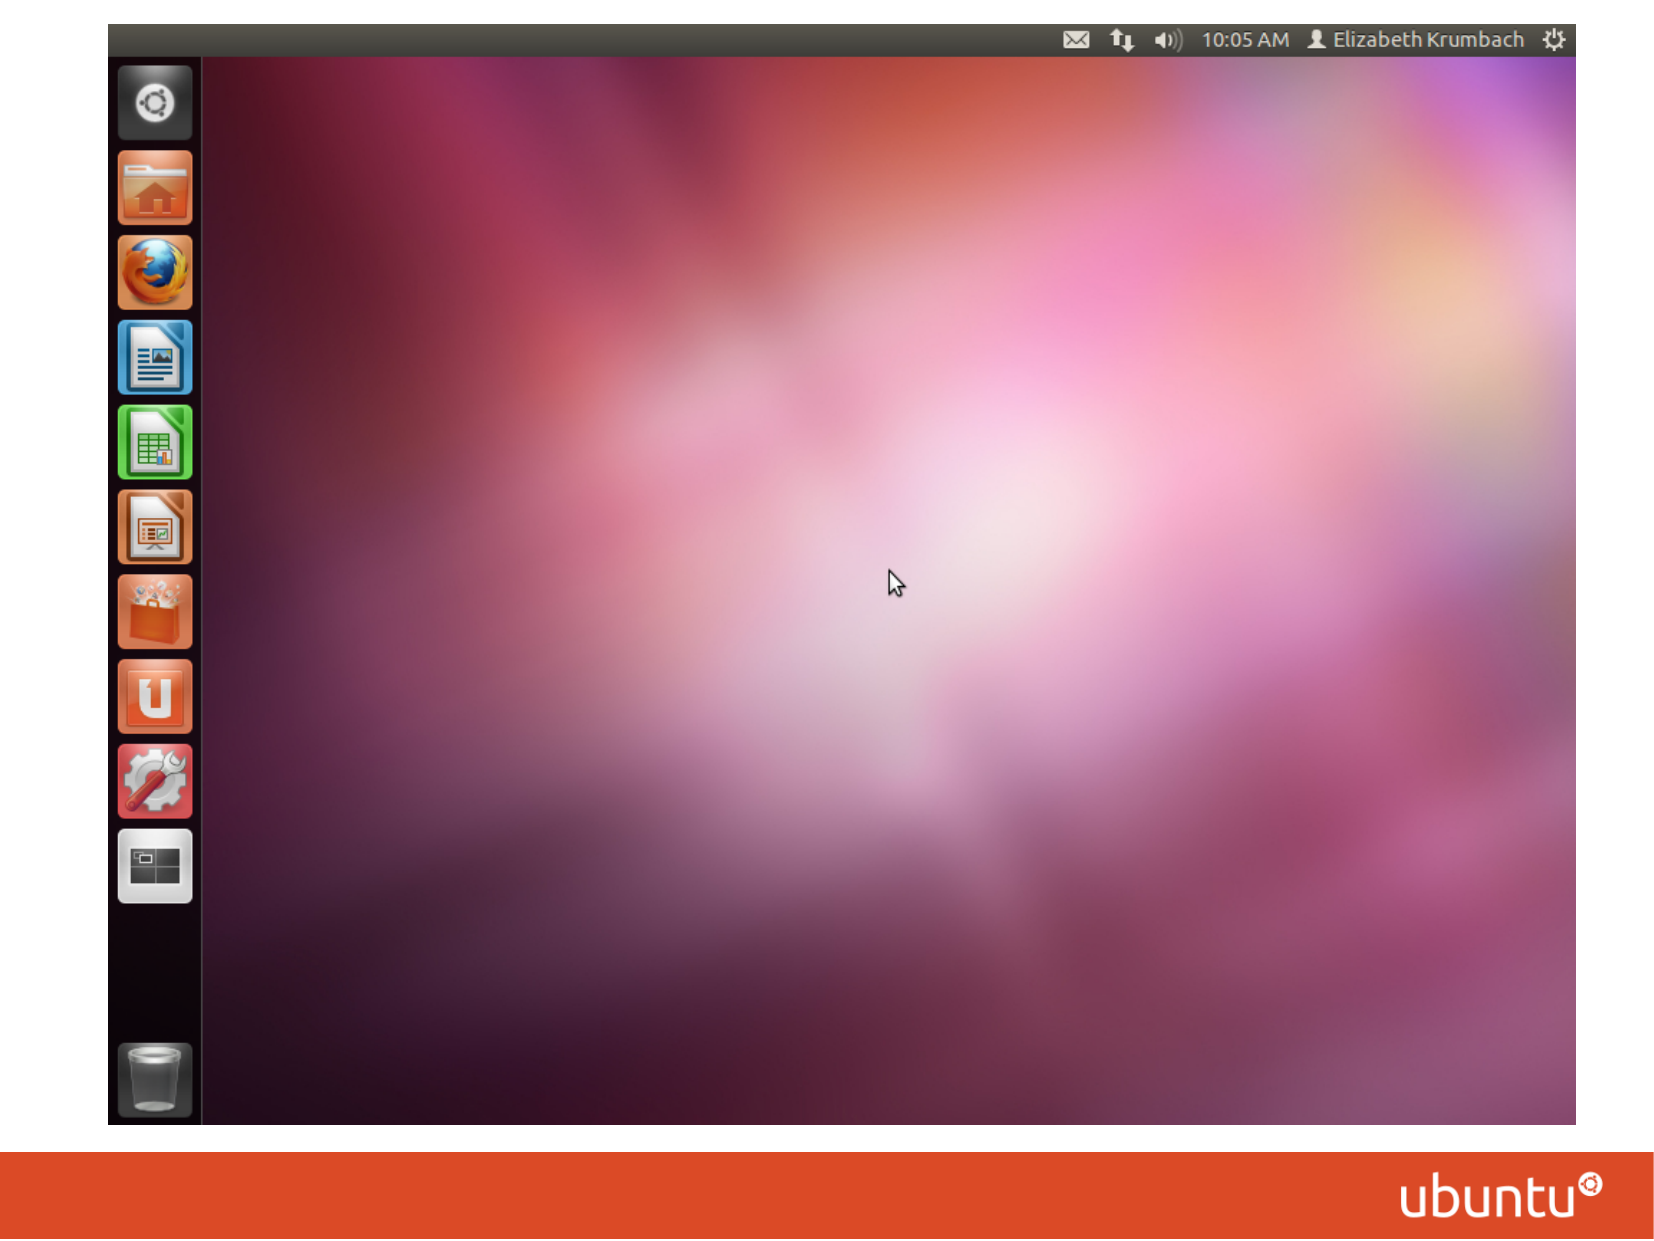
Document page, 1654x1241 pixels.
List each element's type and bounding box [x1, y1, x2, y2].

picture [0, 1152, 1654, 1239]
picture [108, 24, 1576, 1126]
